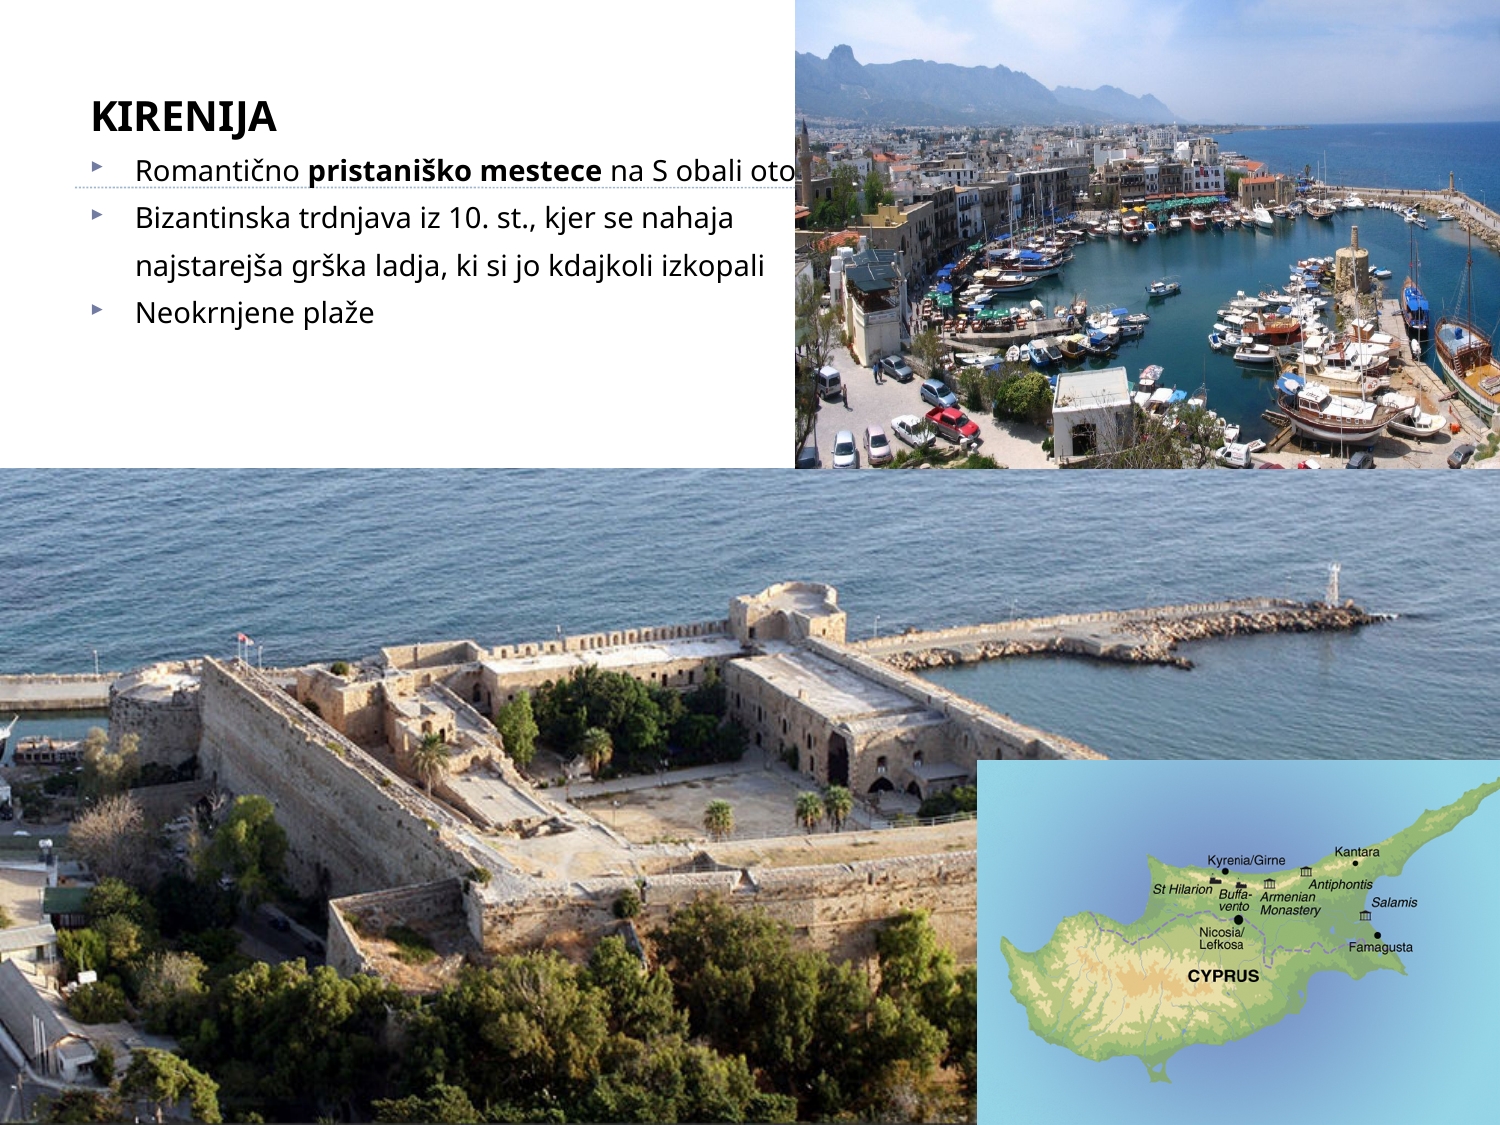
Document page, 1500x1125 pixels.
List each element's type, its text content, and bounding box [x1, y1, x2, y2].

picture [0, 0, 1500, 1125]
list KIRENIJA Romantično pristaniško mestece na S obali otoka Bizantinska trdnjava iz 10. st., kjer se nahaja najstarejša grška ladja, ki si jo kdajkoli izkopali Neokrnjene plaže [75, 82, 1425, 1010]
